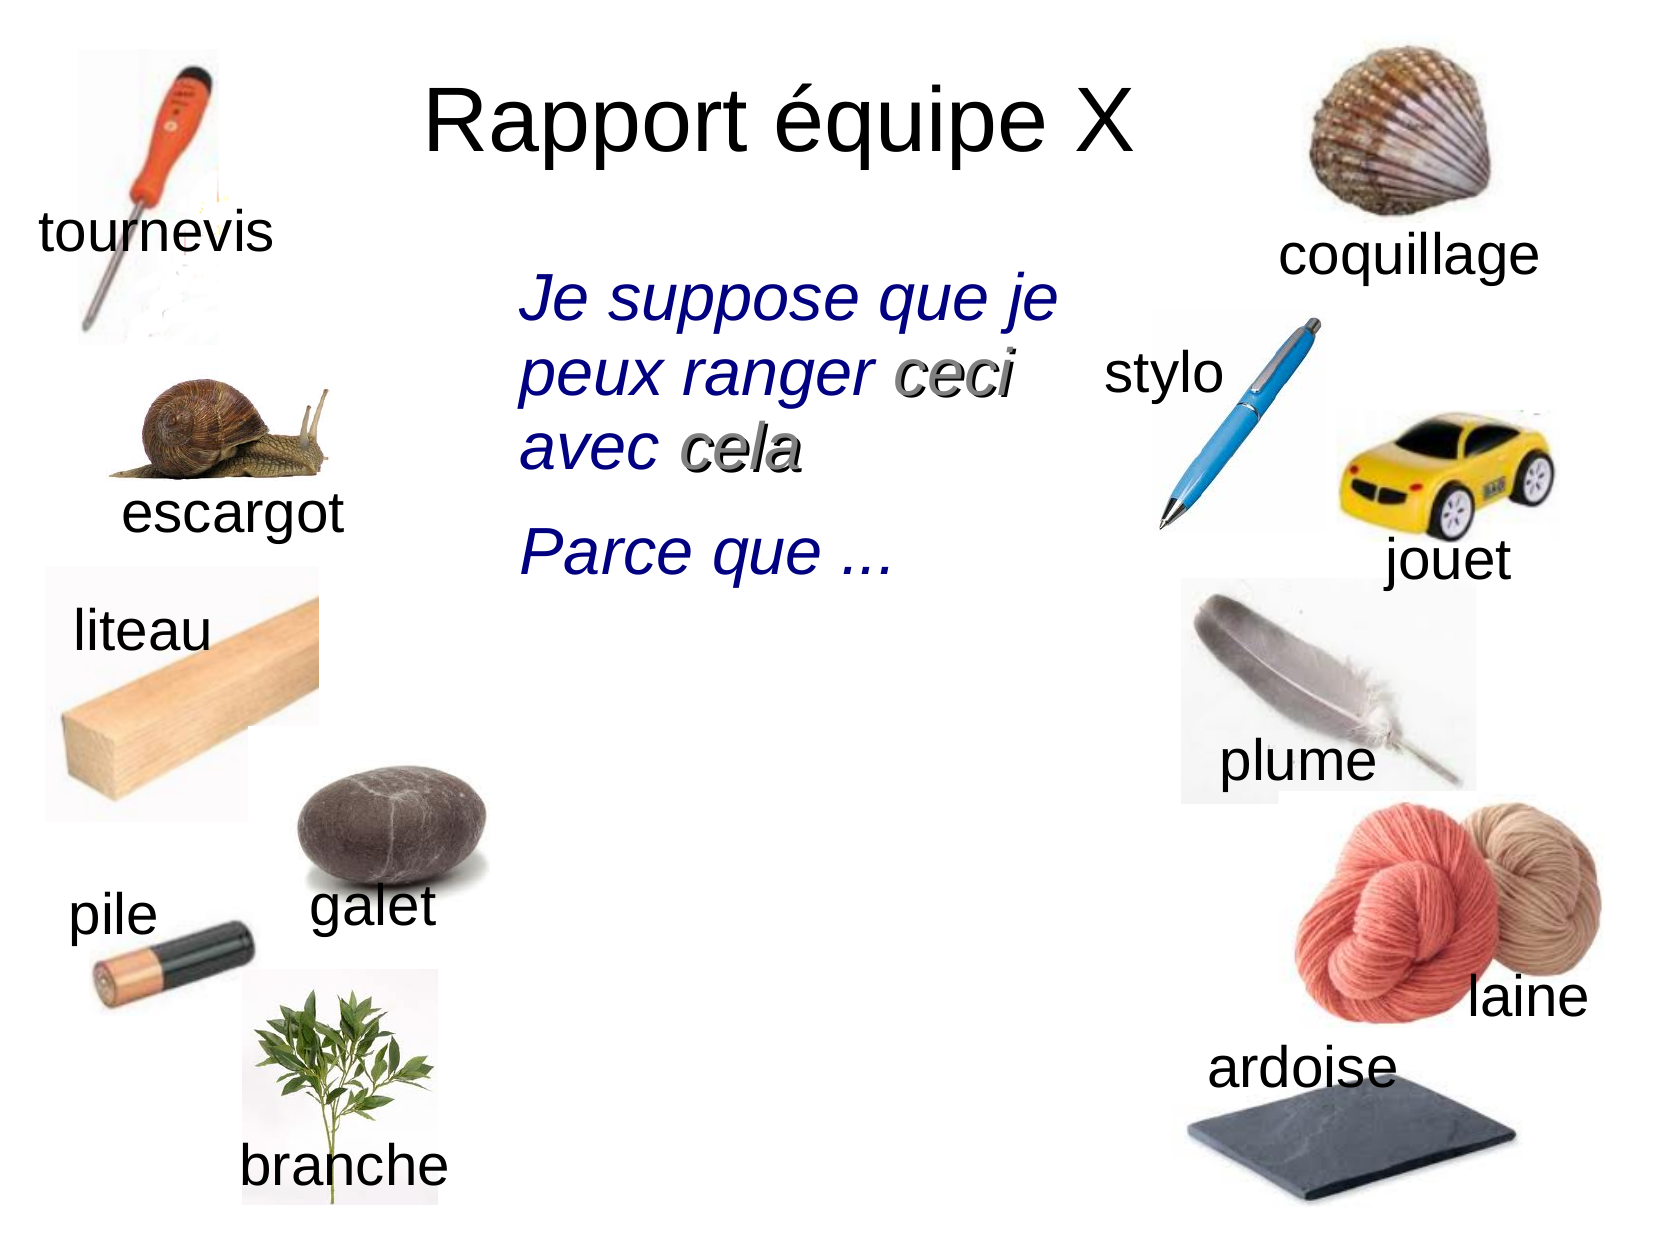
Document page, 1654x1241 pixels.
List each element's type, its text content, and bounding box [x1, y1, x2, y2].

text_box branche [224, 1125, 473, 1205]
picture [78, 49, 280, 191]
text_box coquillage [1263, 214, 1560, 294]
text_box laine [1452, 956, 1618, 1037]
text_box stylo [1089, 331, 1244, 412]
picture [1181, 578, 1630, 1028]
text_box escargot [106, 472, 373, 553]
text_box jouet [1370, 519, 1536, 600]
text_box pile [53, 874, 279, 954]
picture [1299, 35, 1504, 223]
picture [45, 566, 527, 922]
title Rapport équipe X [330, 49, 1229, 189]
list Je suppose que je peux ranger ceci avec cela Parce que ... [519, 259, 1063, 815]
text_box galet [295, 865, 520, 945]
text_box liteau [59, 590, 284, 671]
text_box plume [1204, 720, 1406, 801]
text_box tournevis [23, 191, 308, 271]
picture [1172, 1062, 1524, 1217]
text_box ardoise [1192, 1027, 1459, 1108]
picture [106, 368, 366, 486]
picture [78, 271, 280, 345]
picture [89, 954, 438, 1125]
picture [1128, 310, 1560, 549]
